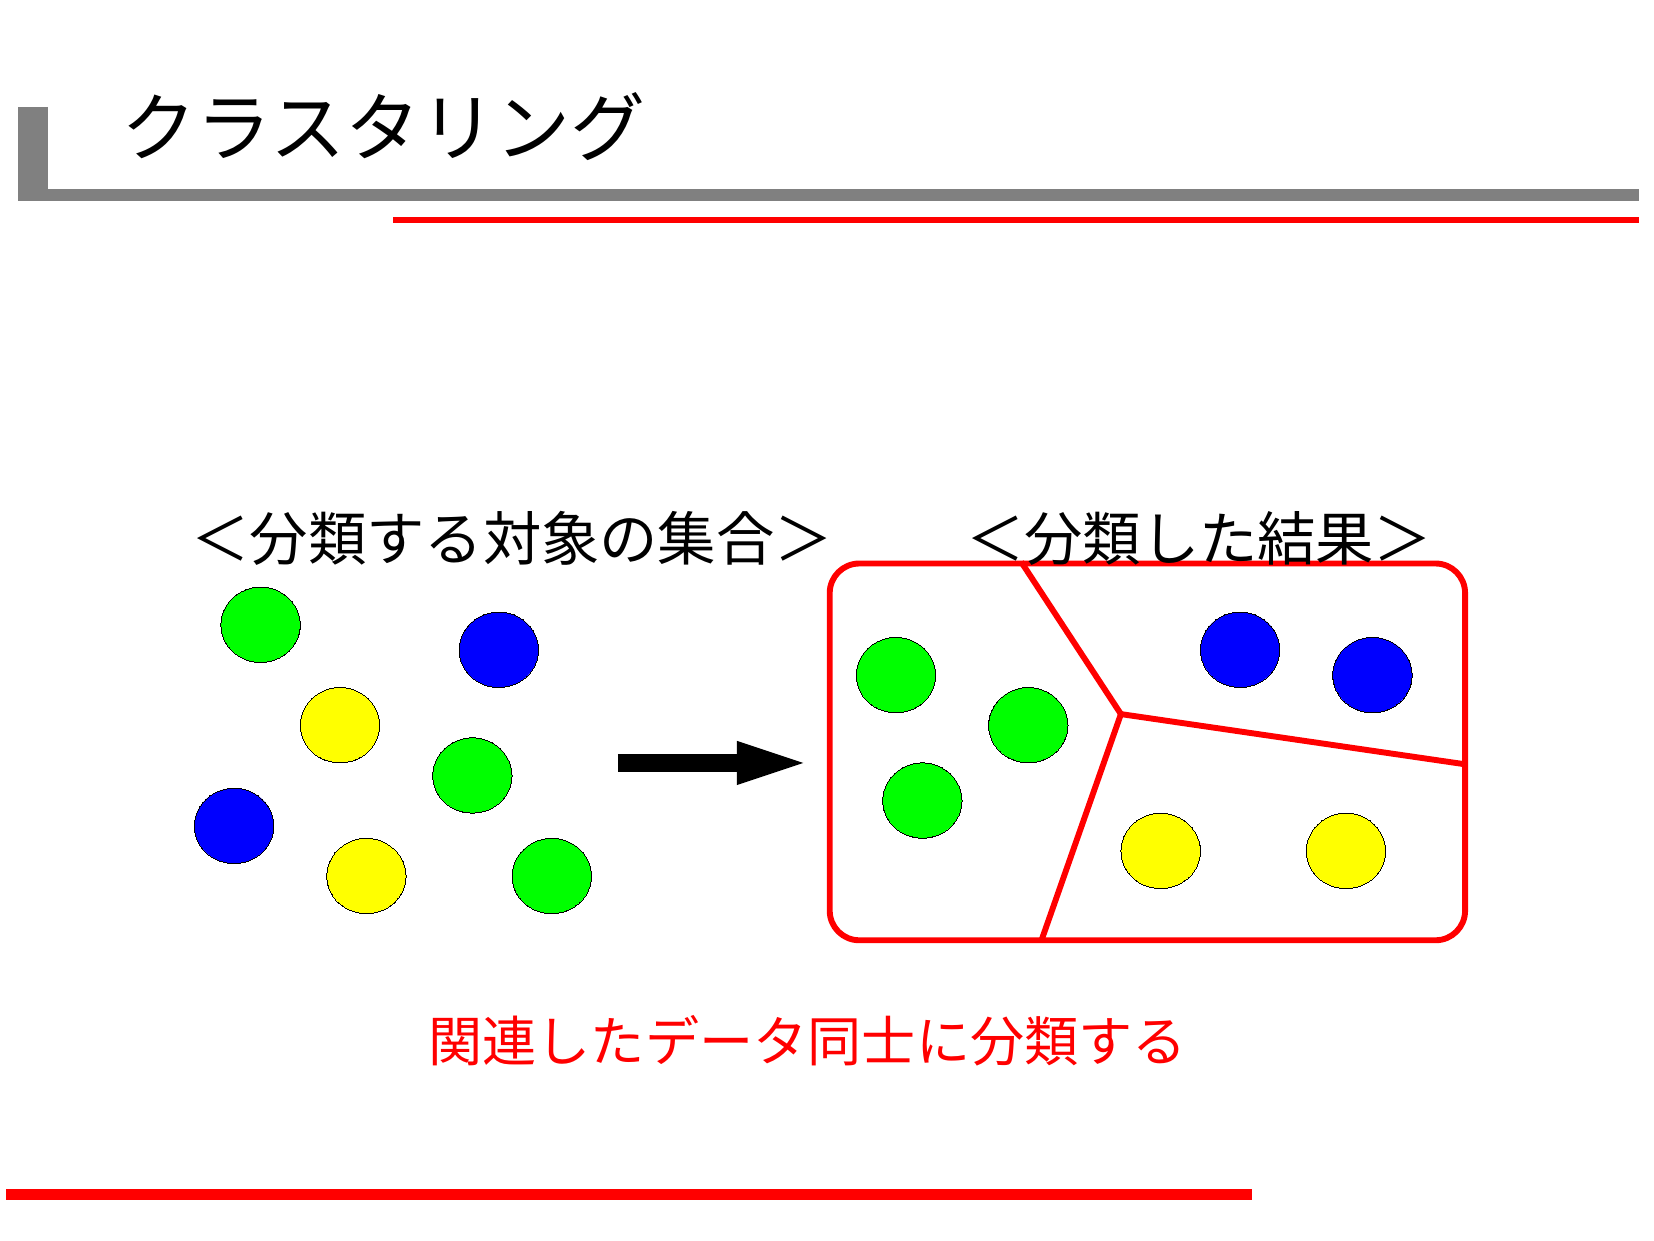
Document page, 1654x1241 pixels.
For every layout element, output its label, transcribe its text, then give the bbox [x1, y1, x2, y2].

text_box ＜分類する対象の集合＞ [177, 442, 851, 522]
text_box [300, 687, 380, 763]
text_box [1027, 563, 1466, 761]
text_box 関連したデータ同士に分類する [413, 991, 1241, 1093]
text_box [326, 838, 407, 914]
text_box [432, 737, 513, 814]
text_box [220, 587, 301, 663]
text_box ＜分類した結果＞ [951, 442, 1450, 522]
text_box [194, 788, 274, 864]
text_box [459, 612, 539, 688]
title クラスタリング [121, 18, 1534, 226]
text_box [512, 838, 592, 914]
text_box [1045, 718, 1466, 941]
text_box [829, 563, 1117, 941]
